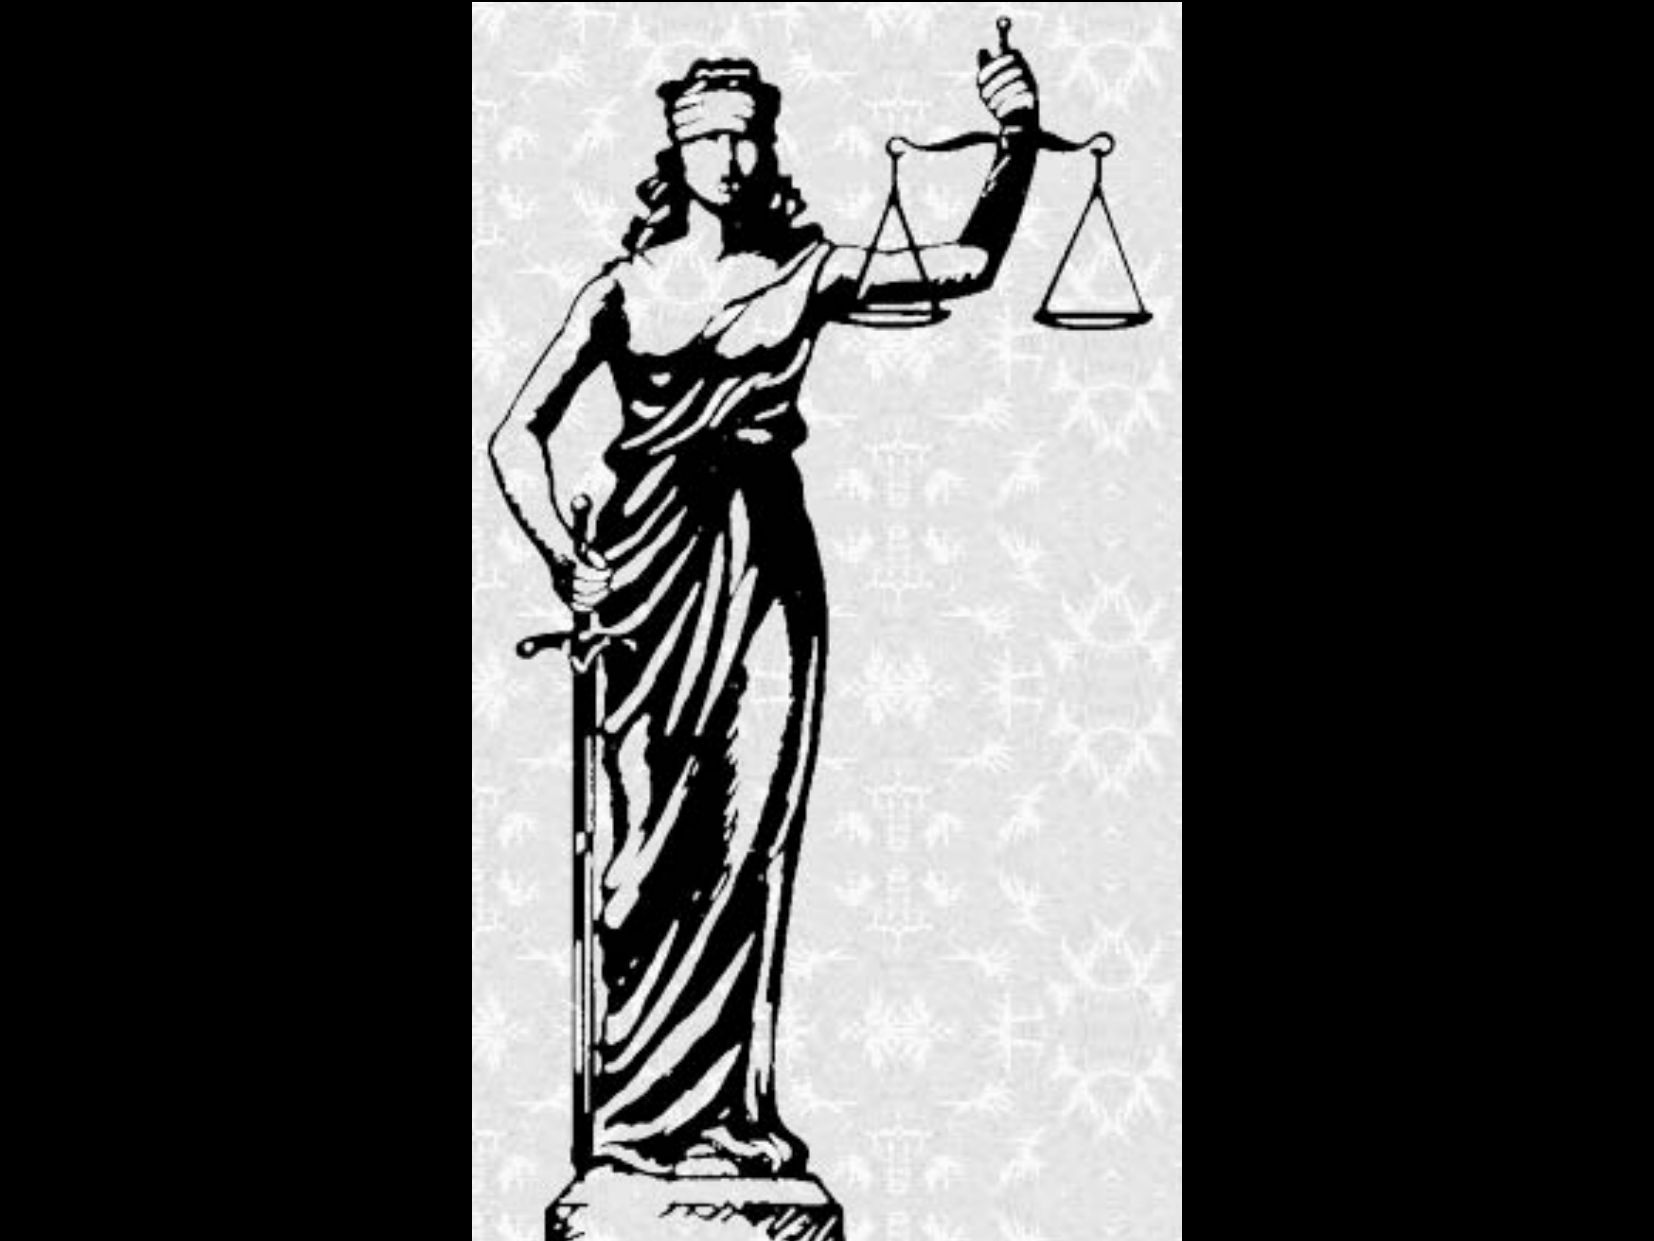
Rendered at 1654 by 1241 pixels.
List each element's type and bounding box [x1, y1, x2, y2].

text_box [0, 0, 1654, 1241]
picture [472, 2, 1182, 1241]
